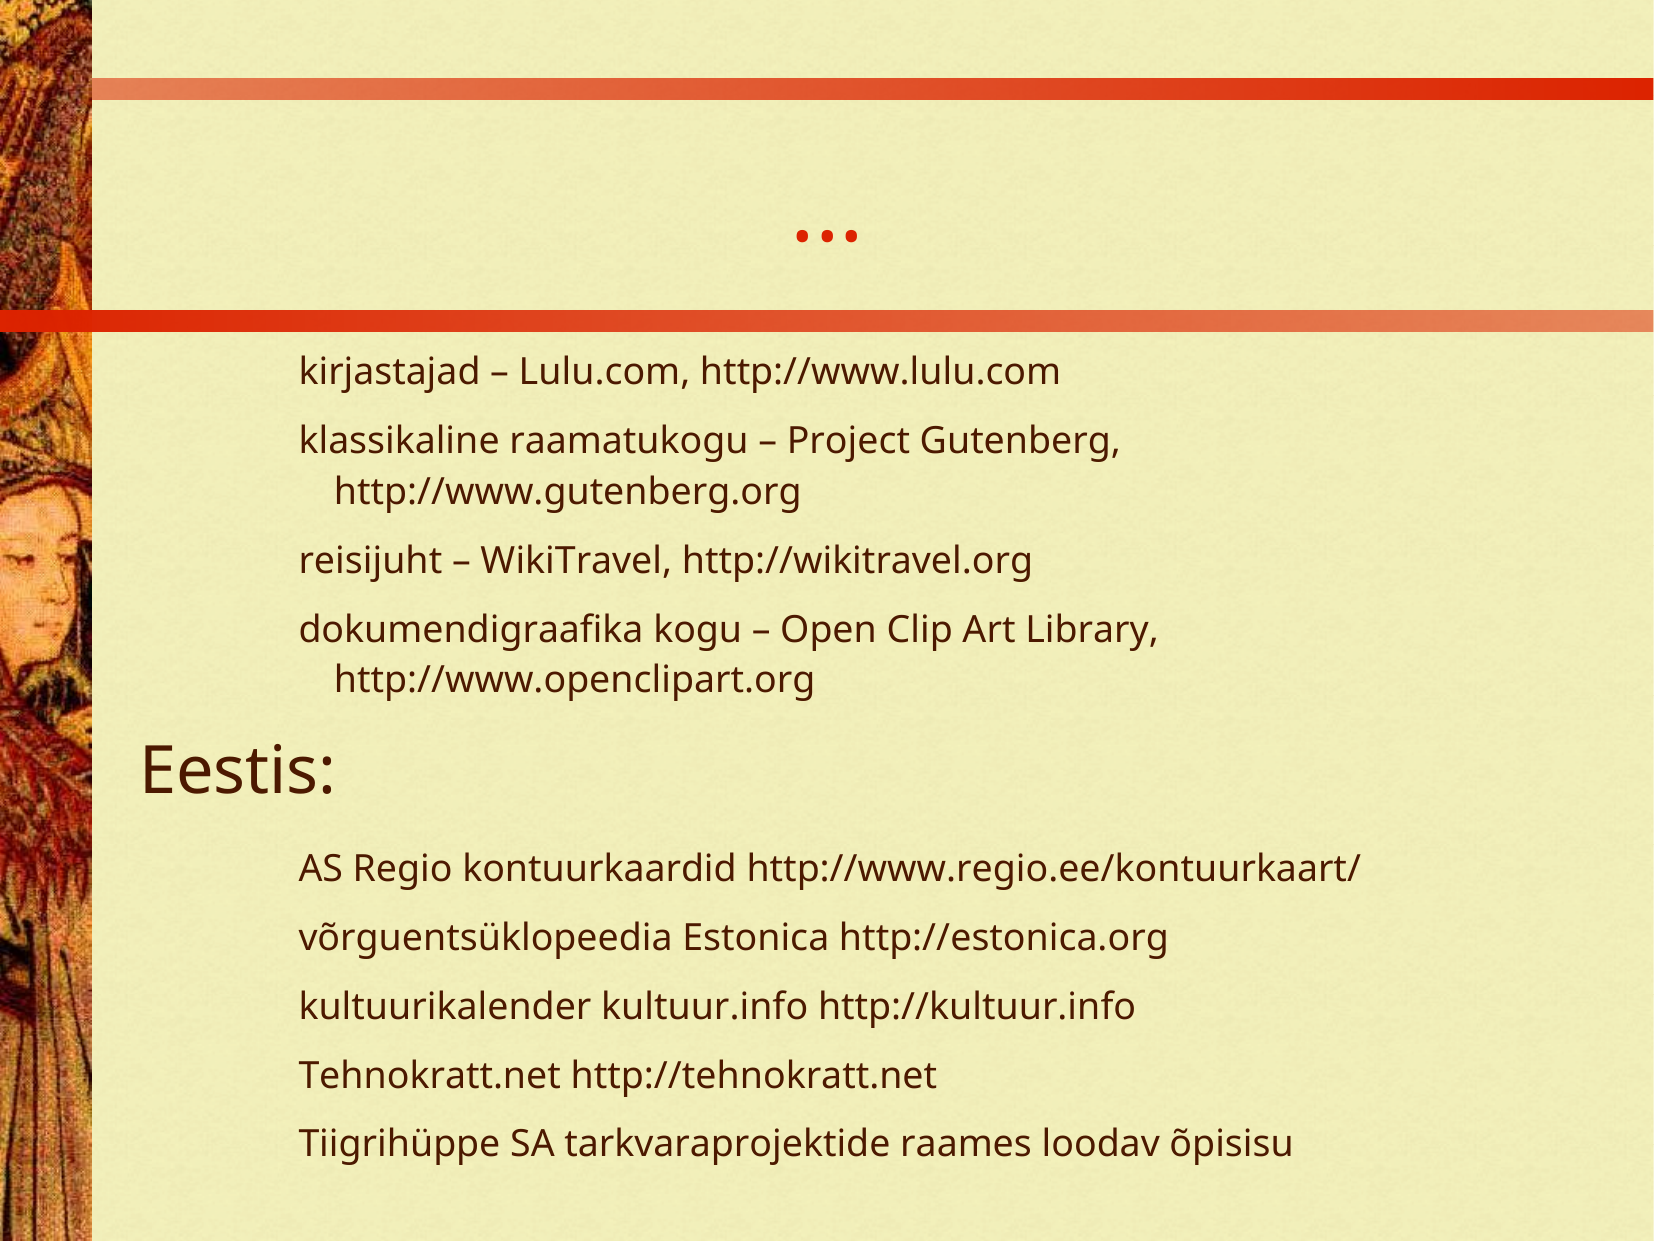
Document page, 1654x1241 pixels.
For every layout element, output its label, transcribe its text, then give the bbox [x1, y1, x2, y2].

picture [0, 0, 1654, 310]
picture [0, 332, 1654, 1241]
title ... [121, 102, 1534, 311]
list kirjastajad – Lulu.com, http://www.lulu.com klassikaline raamatukogu – Project Gutenberg, http://www.gutenberg.org reisijuht – WikiTravel, http://wikitravel.org dokumendigraafika kogu – Open Clip Art Library, http://www.openclipart.org Eestis: AS Regio kontuurkaardid http://www.regio.ee/kontuurkaart/ võrguentsüklopeedia Estonica http://estonica.org kultuurikalender kultuur.info http://kultuur.info Tehnokratt.net http://tehnokratt.net Tiigrihüppe SA tarkvaraprojektide raames loodav õpisisu [121, 344, 1533, 1126]
